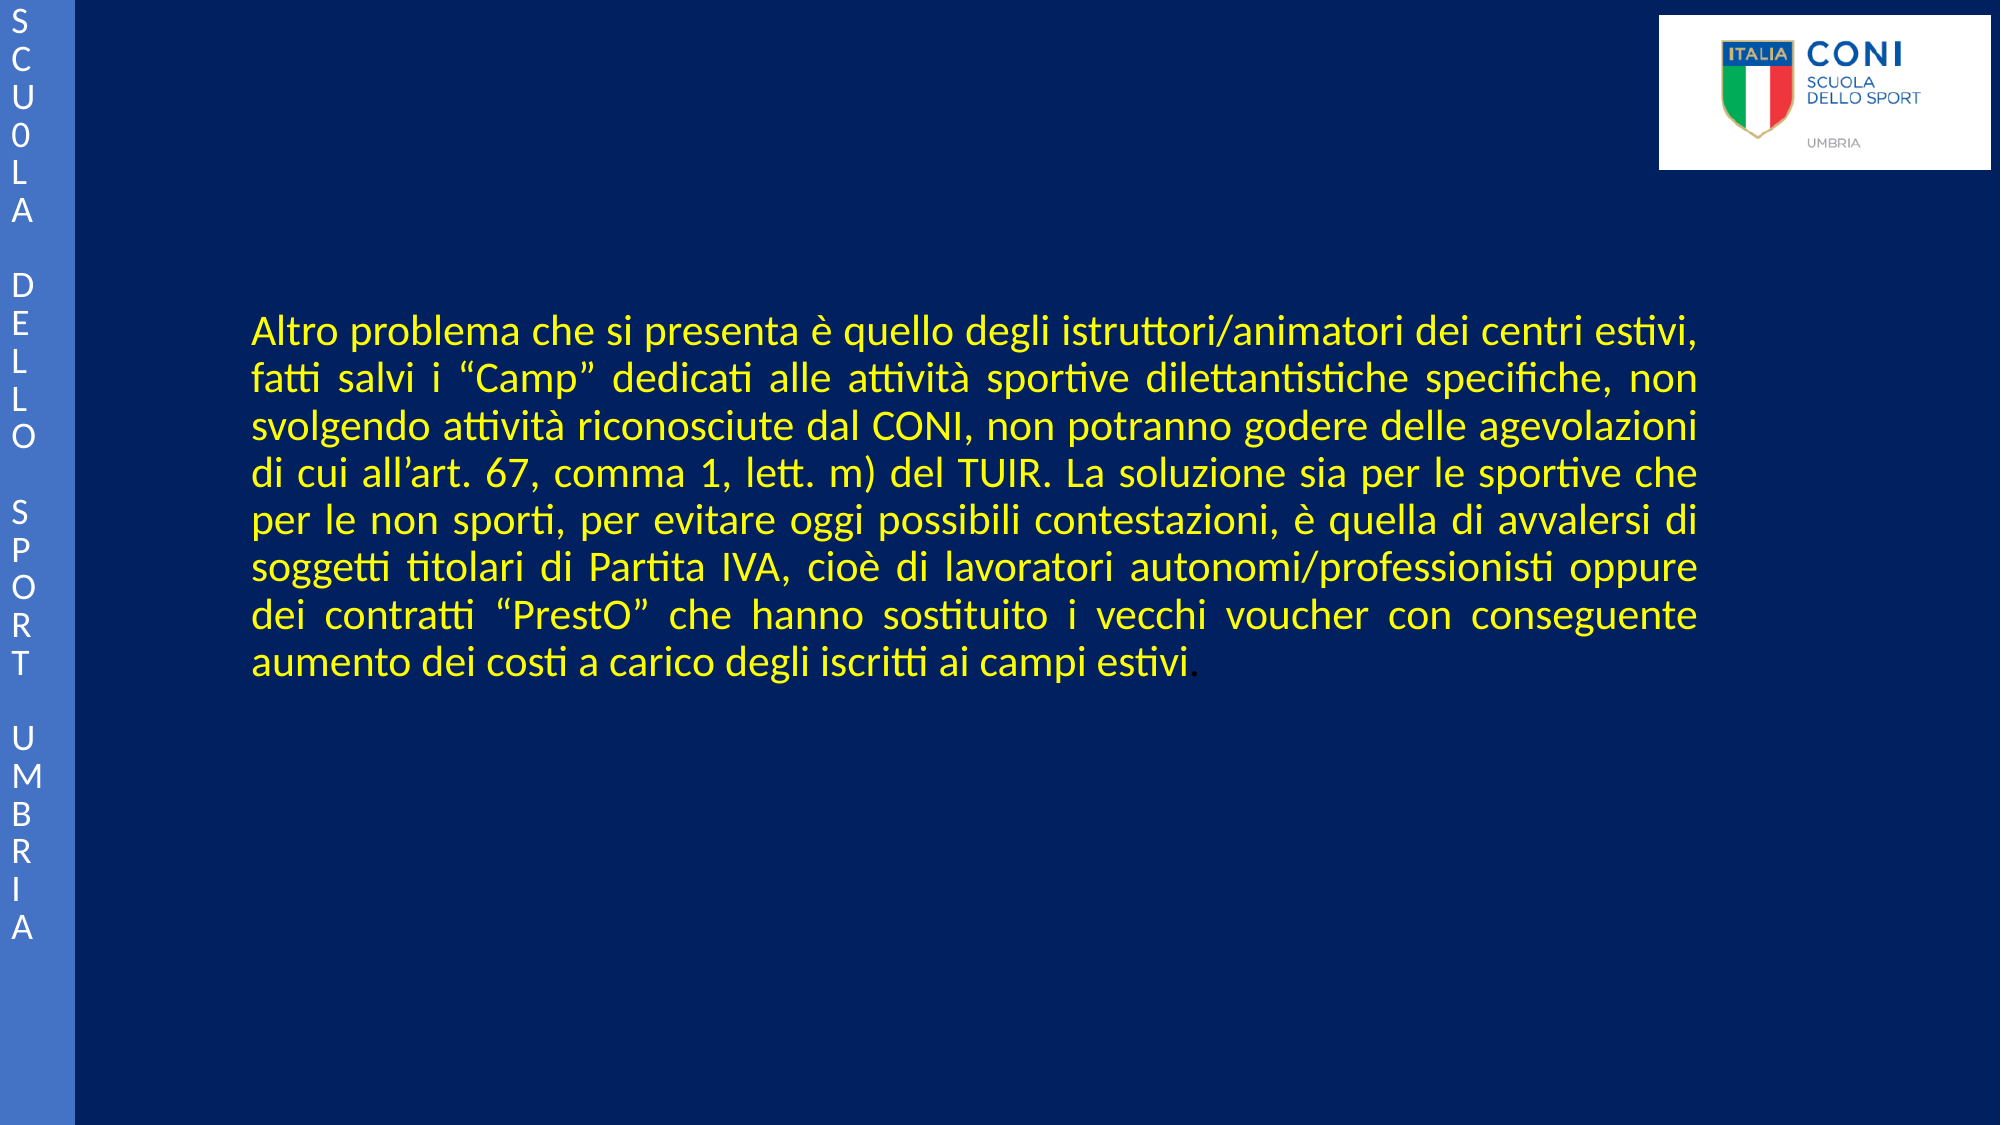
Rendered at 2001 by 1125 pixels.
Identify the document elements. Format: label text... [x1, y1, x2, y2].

picture [1659, 15, 1991, 170]
list Altro problema che si presenta è quello degli istruttori/animatori dei centri estivi, fatti salvi i “Camp” dedicati alle attività sportive dilettantistiche specifiche, non svolgendo attività riconosciute dal CONI, non potranno godere delle agevolazioni di cui all’art. 67, comma 1, lett. m) del TUIR. La soluzione sia per le sportive che per le non sporti, per evitare oggi possibili contestazioni, è quella di avvalersi di soggetti titolari di Partita IVA, cioè di lavoratori autonomi/professionisti oppure dei contratti “PrestO” che hanno sostituito i vecchi voucher con conseguente aumento dei costi a carico degli iscritti ai campi estivi. [236, 141, 1713, 1057]
table_header S C U 0 L A D E L L O S P O R T U M B R I A [0, 0, 75, 1125]
